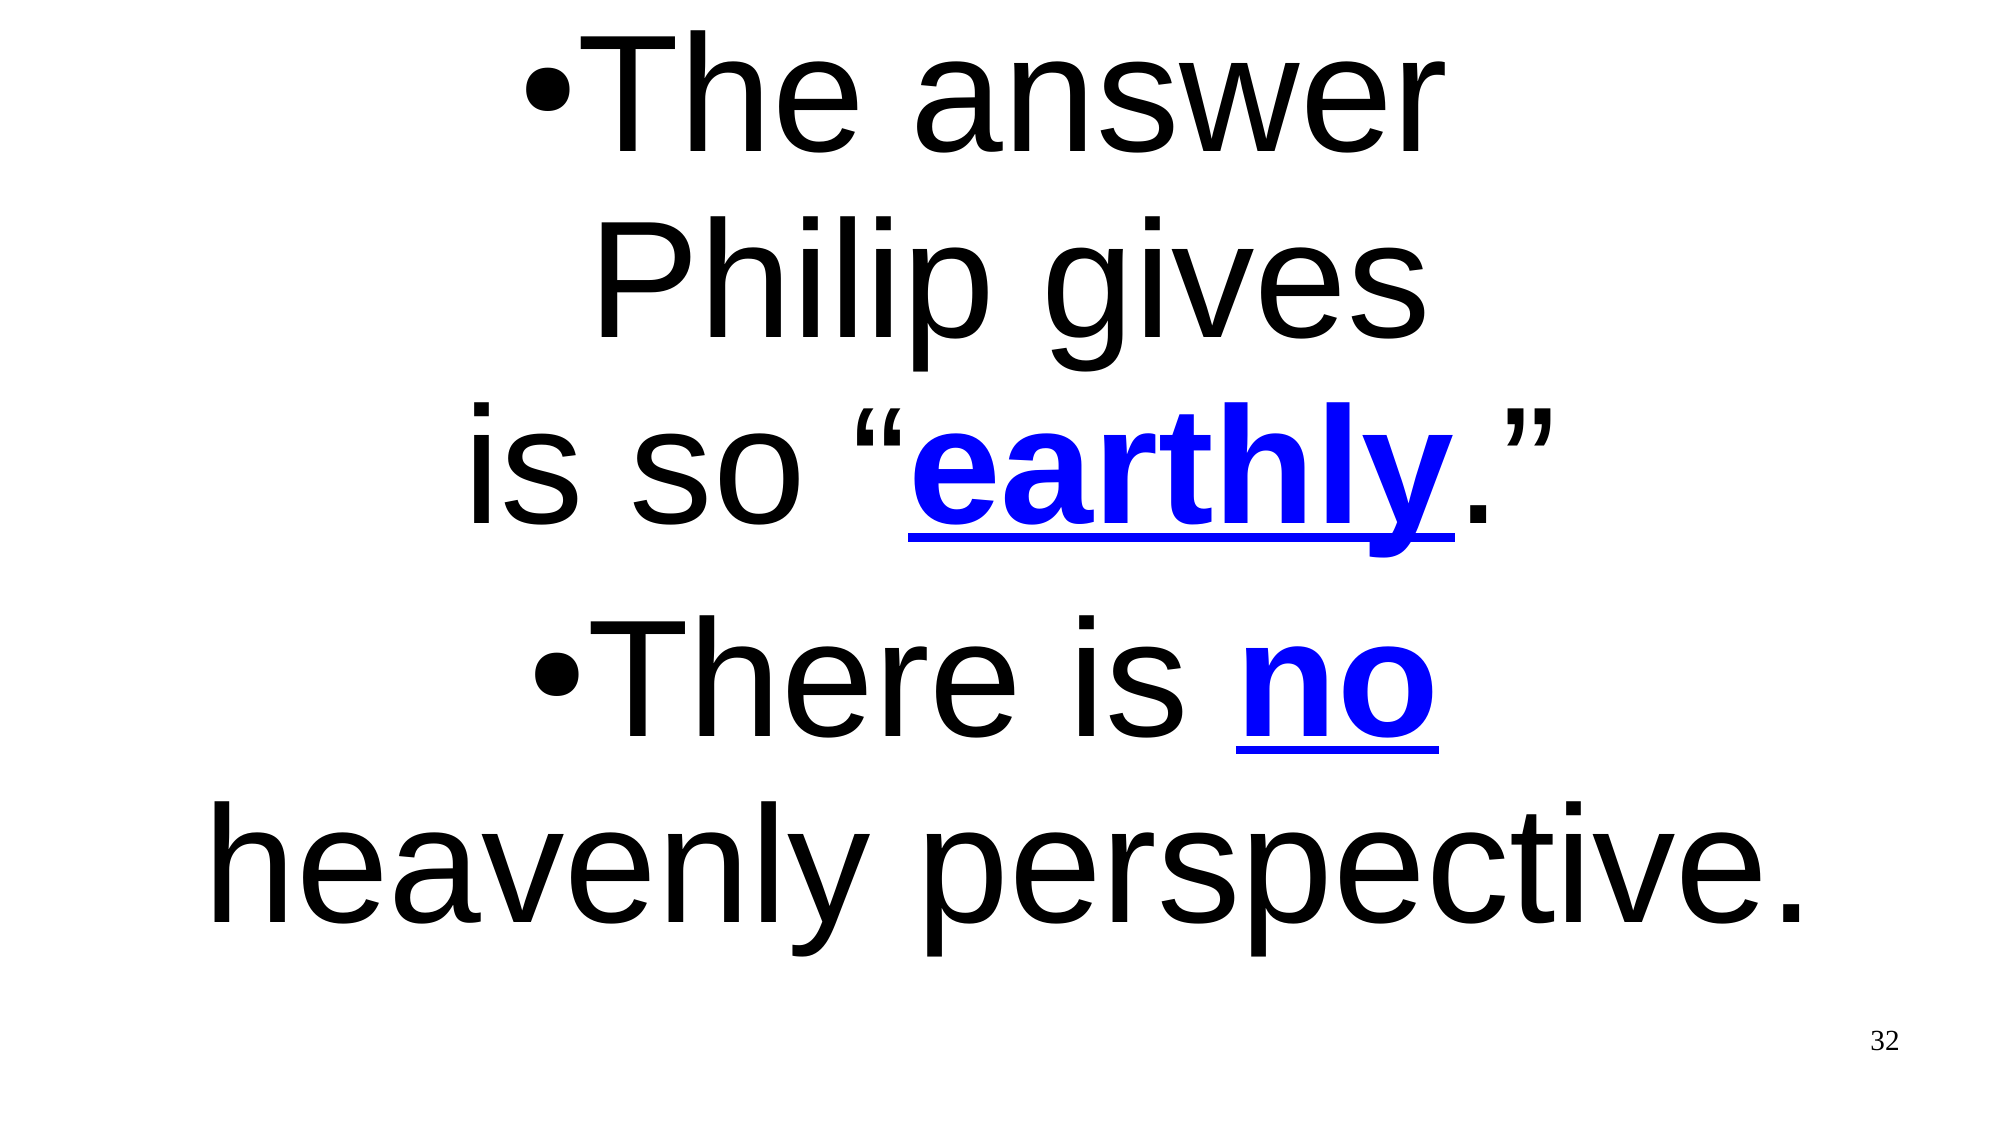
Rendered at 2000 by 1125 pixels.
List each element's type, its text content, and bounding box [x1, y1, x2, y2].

list The answer Philip gives is so “earthly.” There is no heavenly perspective. [0, 0, 1996, 1123]
